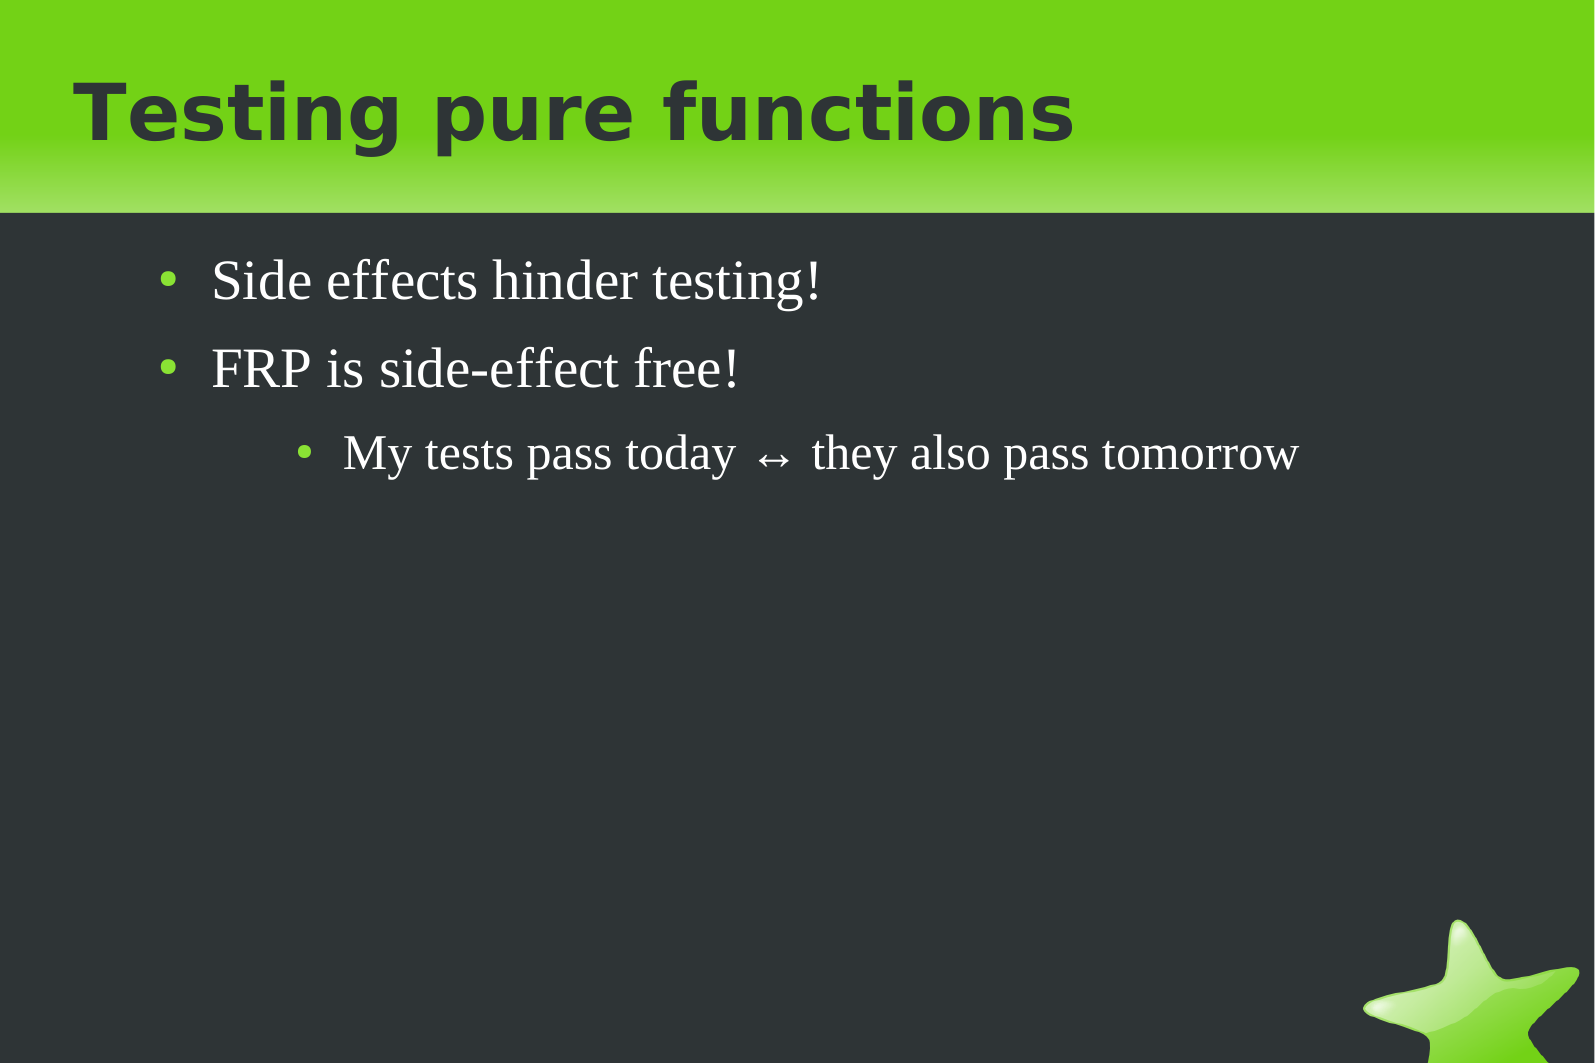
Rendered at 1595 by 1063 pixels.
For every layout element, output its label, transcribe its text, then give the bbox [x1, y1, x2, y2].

title Testing pure functions [74, 25, 1510, 203]
picture [0, 0, 1595, 1063]
list Side effects hinder testing! FRP is side-effect free! My tests pass today ↔ they also pass tomorrow [79, 248, 1515, 951]
